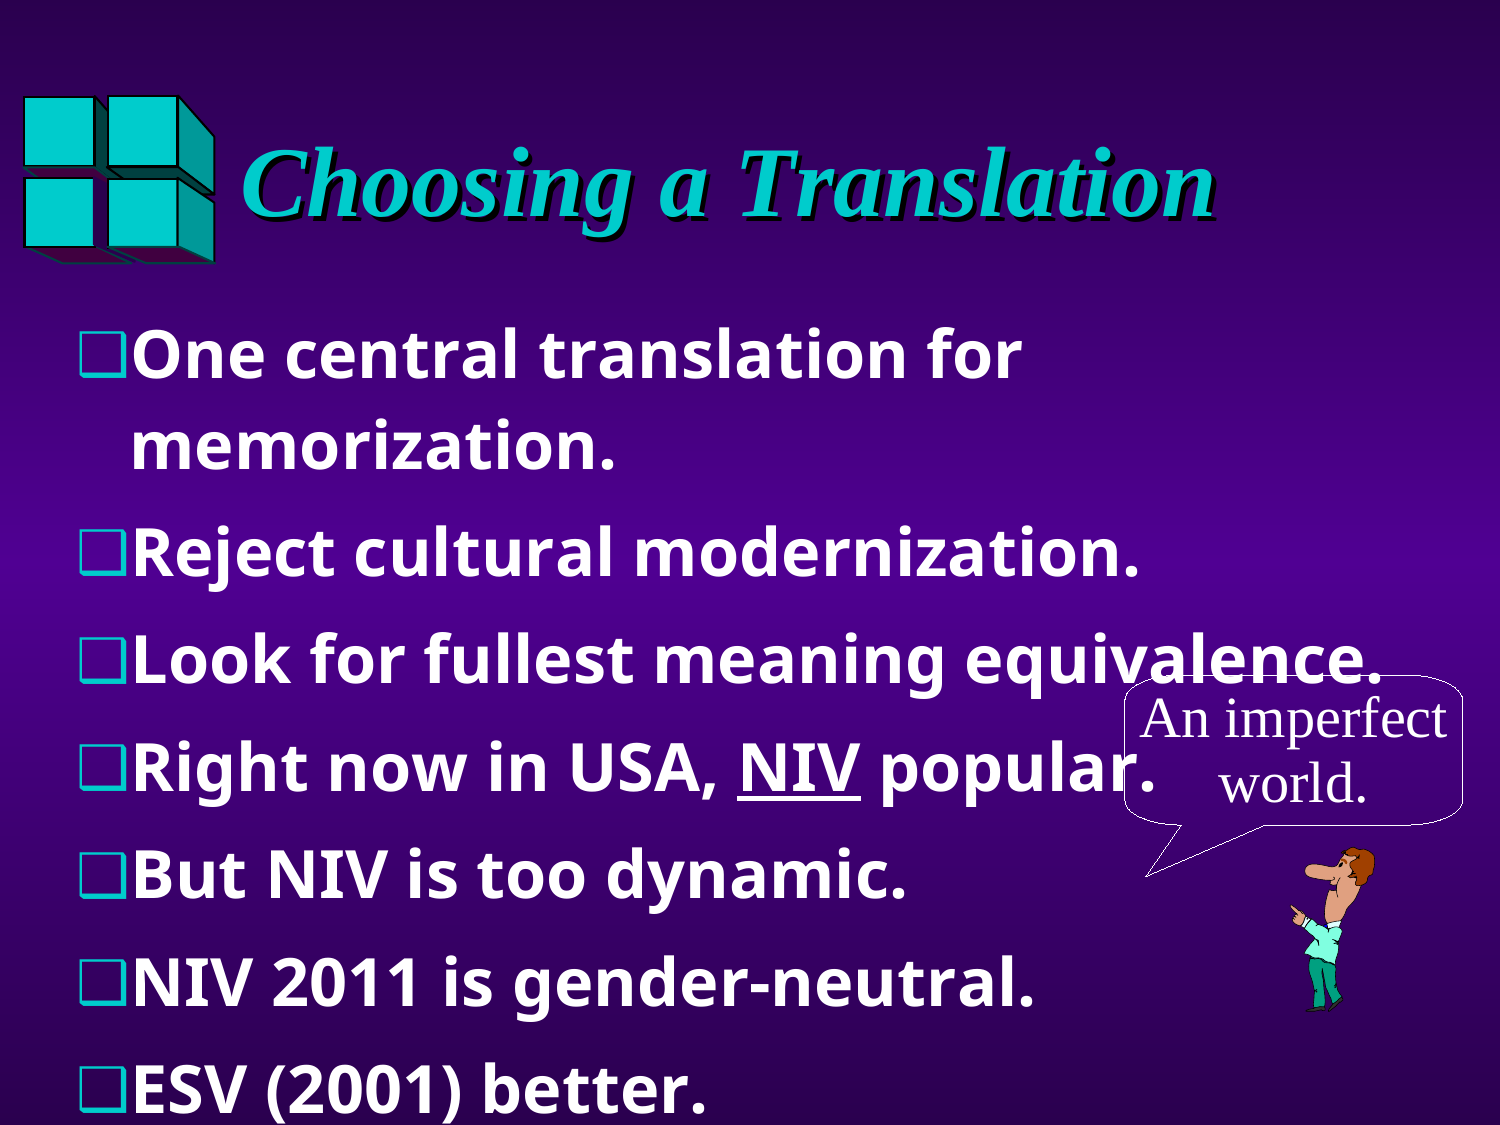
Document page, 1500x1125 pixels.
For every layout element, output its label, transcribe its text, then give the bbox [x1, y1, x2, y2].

text_box An imperfect world. [1124, 675, 1463, 877]
list One central translation for memorization. Reject cultural modernization. Look for fullest meaning equivalence. Right now in USA, NIV popular. But NIV is too dynamic. NIV 2011 is gender-neutral. ESV (2001) better. [62, 299, 1500, 976]
chart [1289, 846, 1376, 1013]
title Choosing a Translation [224, 78, 1388, 288]
